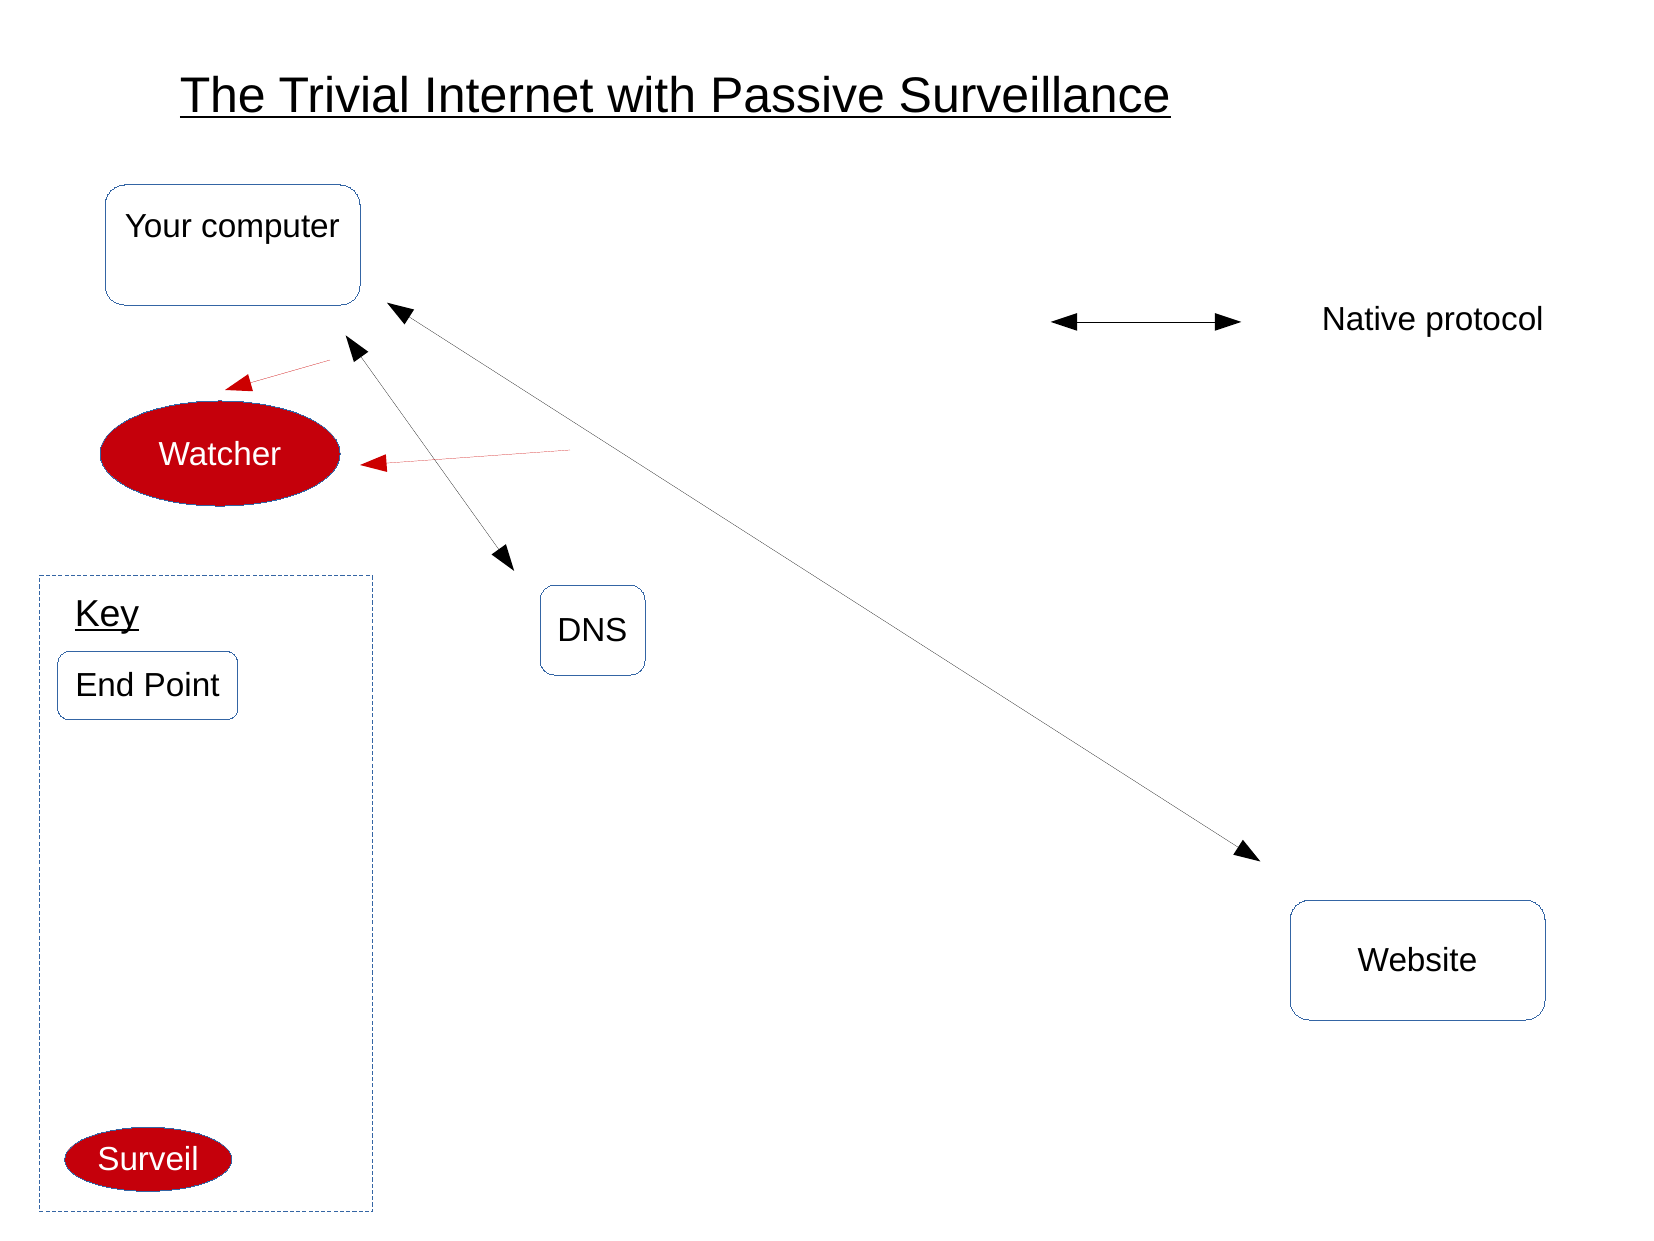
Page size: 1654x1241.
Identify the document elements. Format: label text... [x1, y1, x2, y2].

text_box [39, 575, 373, 1212]
text_box The Trivial Internet with Passive Surveillance [165, 60, 1186, 131]
text_box Website [1290, 900, 1546, 1021]
text_box Surveil [64, 1127, 232, 1192]
text_box Native protocol [1307, 293, 1560, 346]
text_box End Point [57, 651, 238, 720]
text_box Your computer [105, 184, 361, 306]
text_box DNS [540, 585, 646, 676]
text_box Key [60, 585, 166, 642]
text_box Watcher [100, 400, 341, 507]
